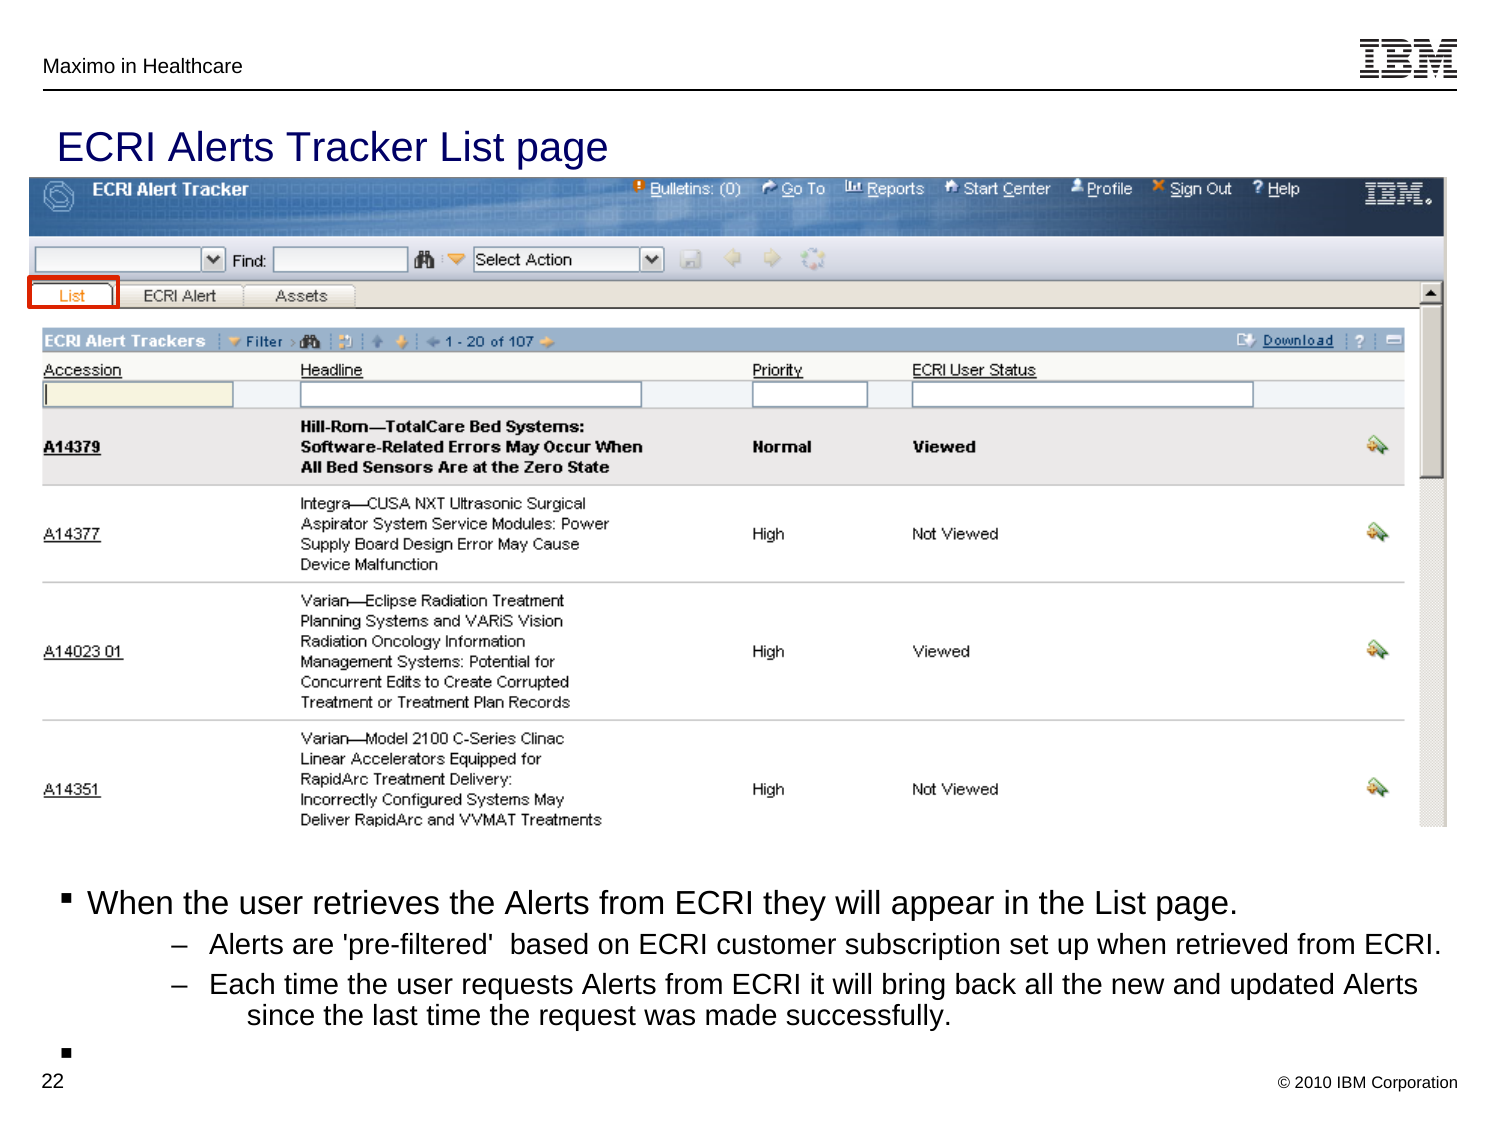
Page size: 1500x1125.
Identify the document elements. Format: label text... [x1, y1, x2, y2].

picture [1360, 39, 1457, 78]
picture [32, 280, 116, 305]
picture [29, 177, 1447, 827]
title ECRI Alerts Tracker List page [41, 100, 1480, 191]
list When the user retrieves the Alerts from ECRI they will appear in the List page. Alerts are 'pre-filtered' based on ECRI customer subscription set up when retrieved from ECRI. Each time the user requests Alerts from ECRI it will bring back all the new and updated Alerts since the last time the request was made successfully. [59, 885, 1480, 1082]
